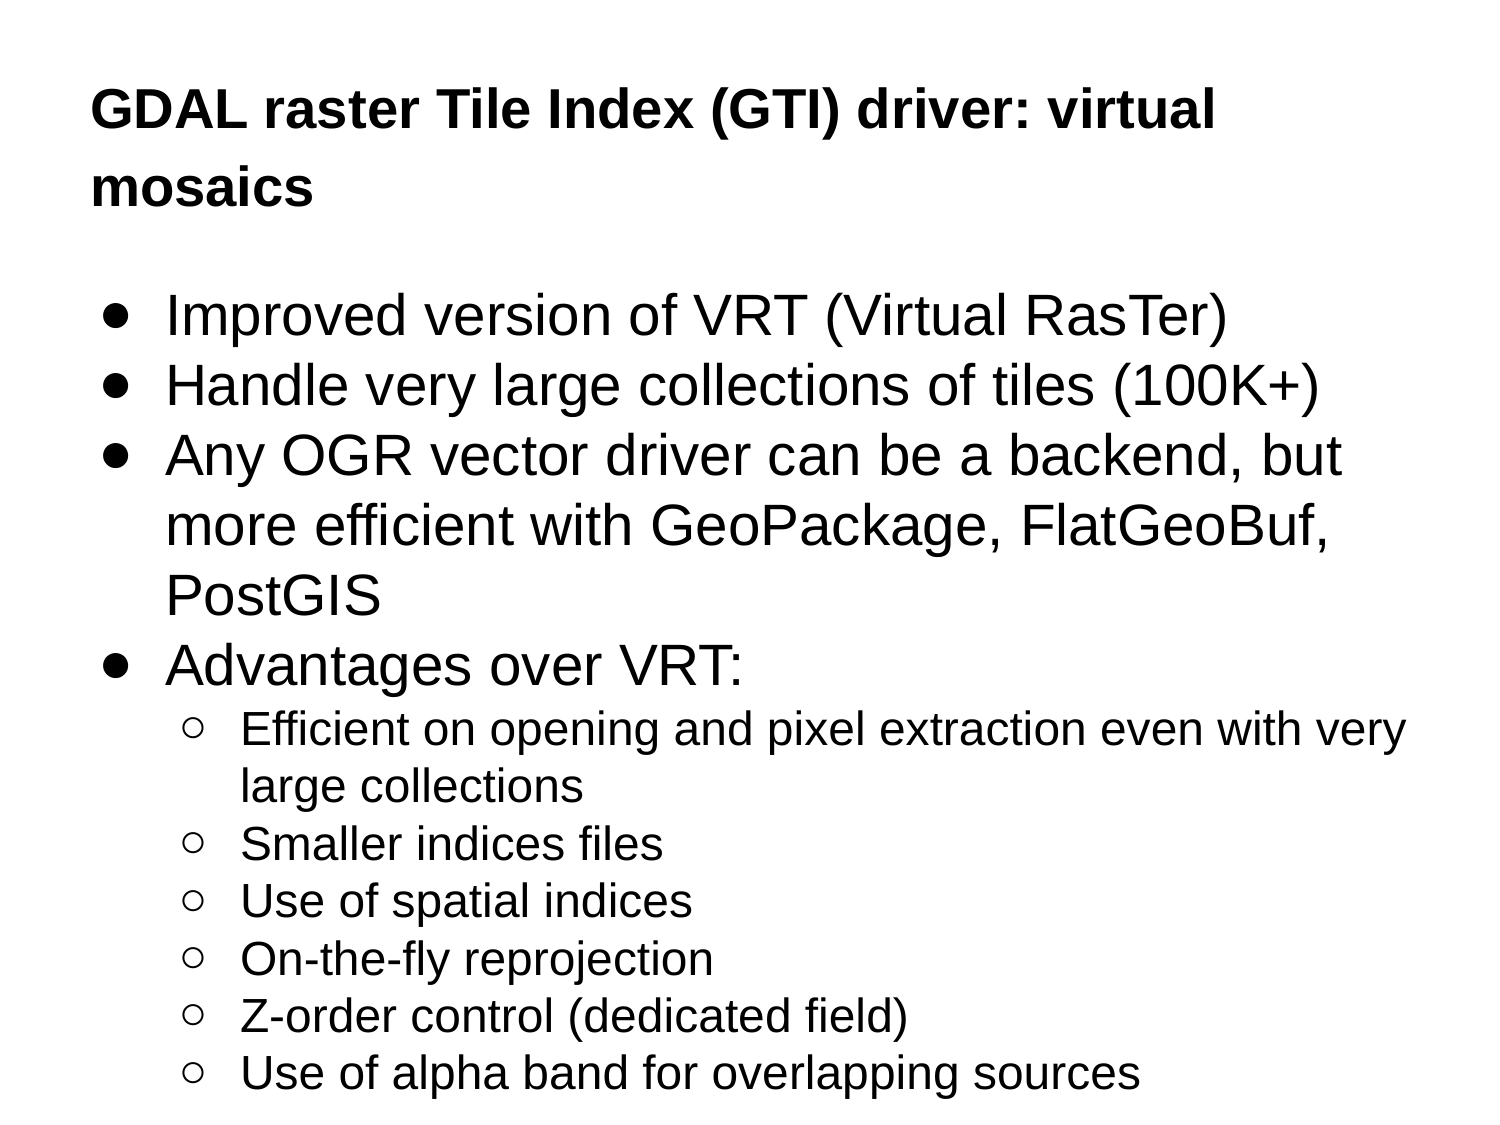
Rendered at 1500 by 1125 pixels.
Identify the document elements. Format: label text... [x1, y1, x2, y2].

list Improved version of VRT (Virtual RasTer) Handle very large collections of tiles (100K+) Any OGR vector driver can be a backend, but more efficient with GeoPackage, FlatGeoBuf, PostGIS Advantages over VRT: Efficient on opening and pixel extraction even with very large collections Smaller indices files Use of spatial indices On-the-fly reprojection Z-order control (dedicated field) Use of alpha band for overlapping sources [75, 262, 1425, 1078]
title GDAL raster Tile Index (GTI) driver: virtual mosaics [75, 45, 1425, 233]
